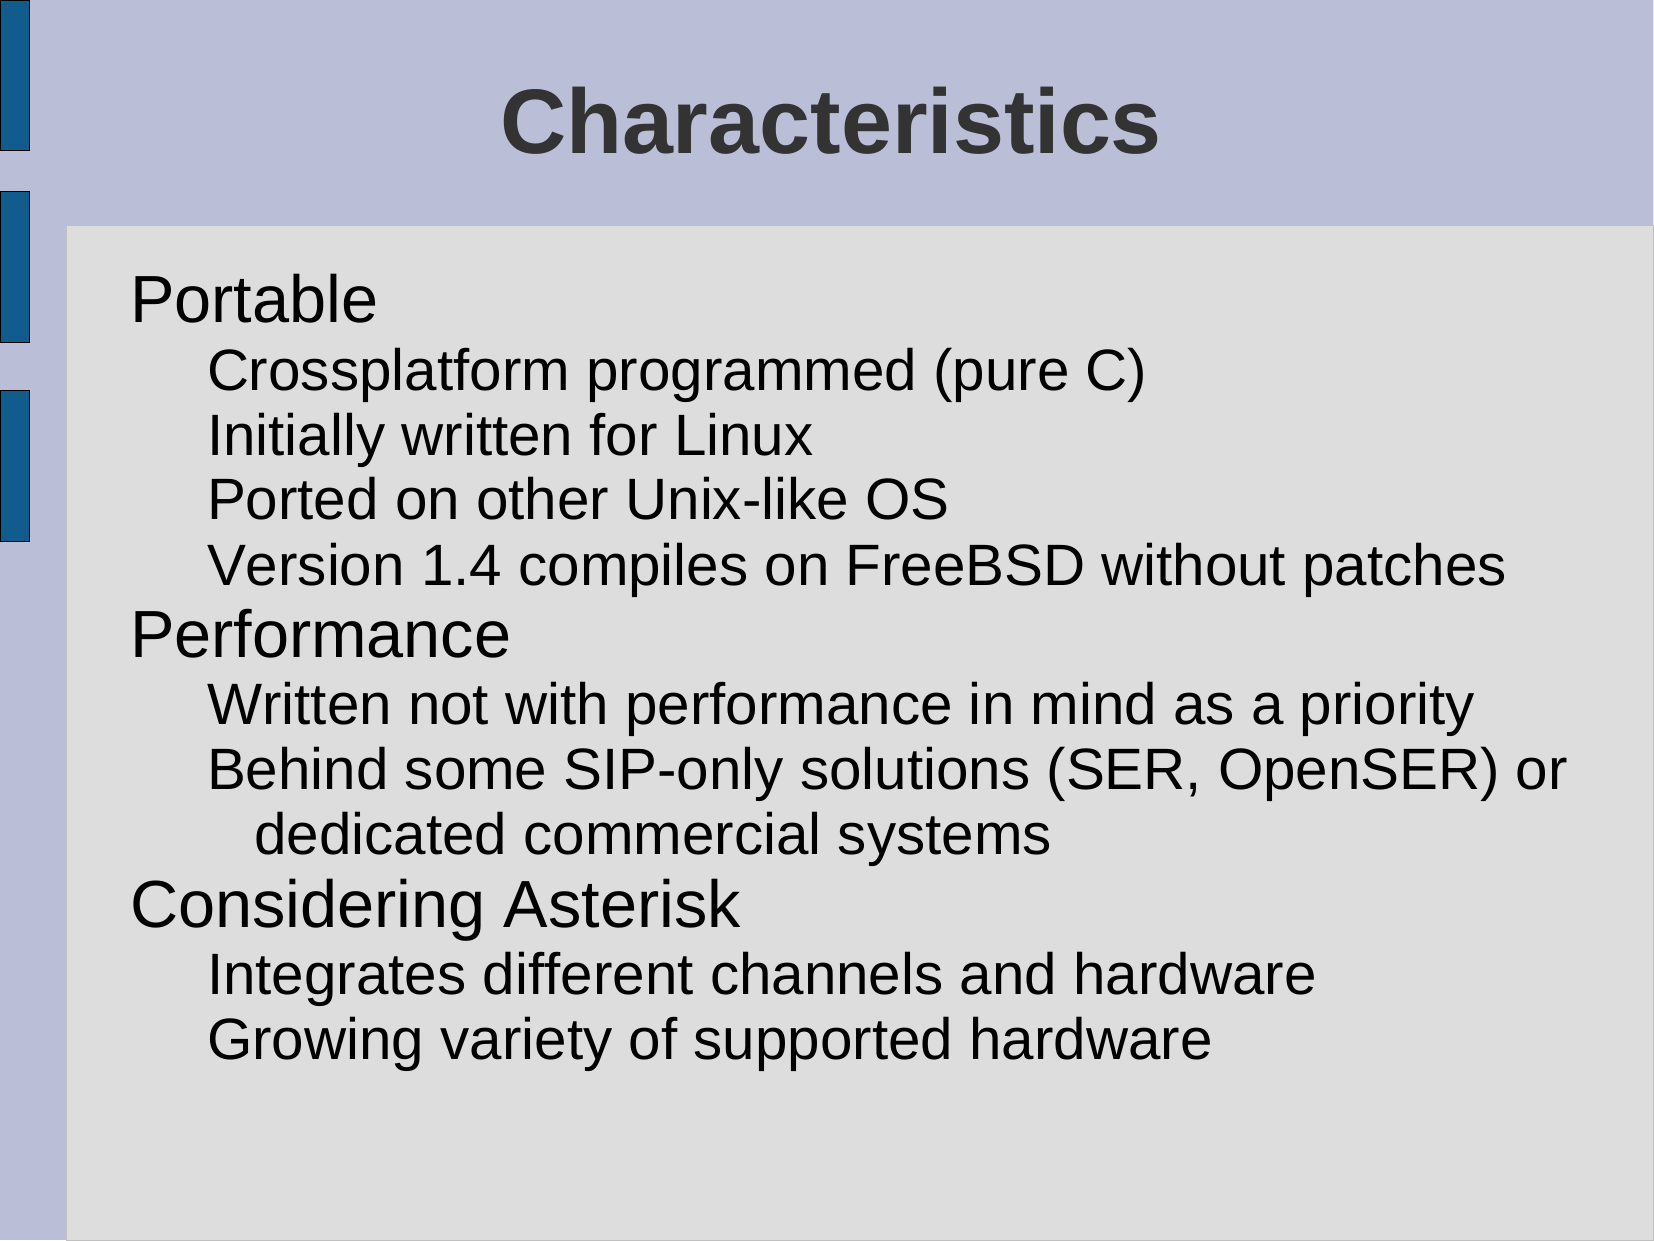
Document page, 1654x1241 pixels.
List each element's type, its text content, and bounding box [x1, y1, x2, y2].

title Characteristics [125, 17, 1538, 226]
list Portable Crossplatform programmed (pure C) Initially written for Linux Ported on other Unix-like OS Version 1.4 compiles on FreeBSD without patches Performance Written not with performance in mind as a priority Behind some SIP-only solutions (SER, OpenSER) or dedicated commercial systems Considering Asterisk Integrates different channels and hardware Growing variety of supported hardware [112, 262, 1613, 1163]
